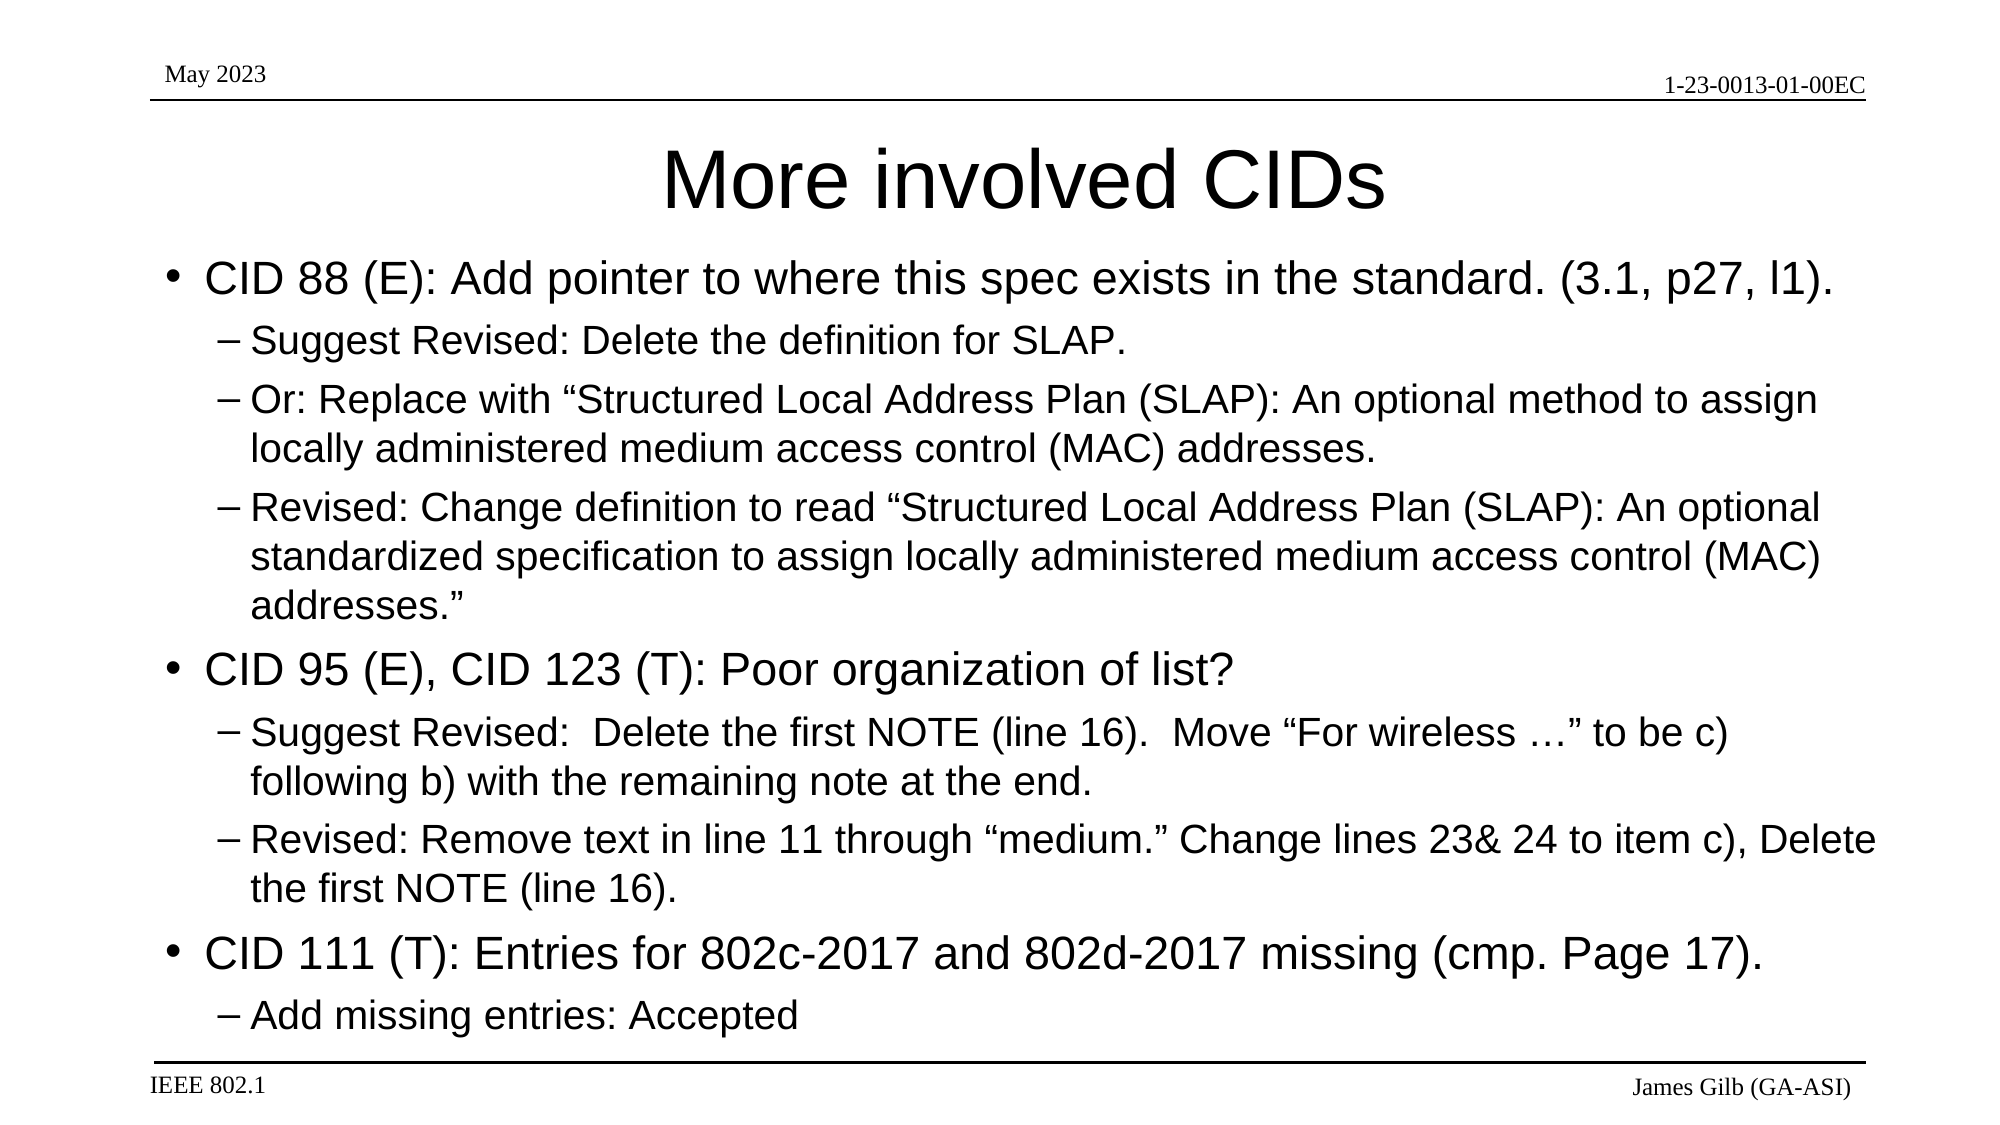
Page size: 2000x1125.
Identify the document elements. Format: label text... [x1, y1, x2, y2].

list CID 88 (E): Add pointer to where this spec exists in the standard. (3.1, p27, l1). Suggest Revised: Delete the definition for SLAP. Or: Replace with “Structured Local Address Plan (SLAP): An optional method to assign locally administered medium access control (MAC) addresses. Revised: Change definition to read “Structured Local Address Plan (SLAP): An optional standardized specification to assign locally administered medium access control (MAC) addresses.” CID 95 (E), CID 123 (T): Poor organization of list? Suggest Revised: Delete the first NOTE (line 16). Move “For wireless …” to be c) following b) with the remaining note at the end. Revised: Remove text in line 11 through “medium.” Change lines 23& 24 to item c), Delete the first NOTE (line 16). CID 111 (T): Entries for 802c-2017 and 802d-2017 missing (cmp. Page 17). Add missing entries: Accepted [150, 239, 1900, 1051]
title More involved CIDs [149, 112, 1900, 238]
